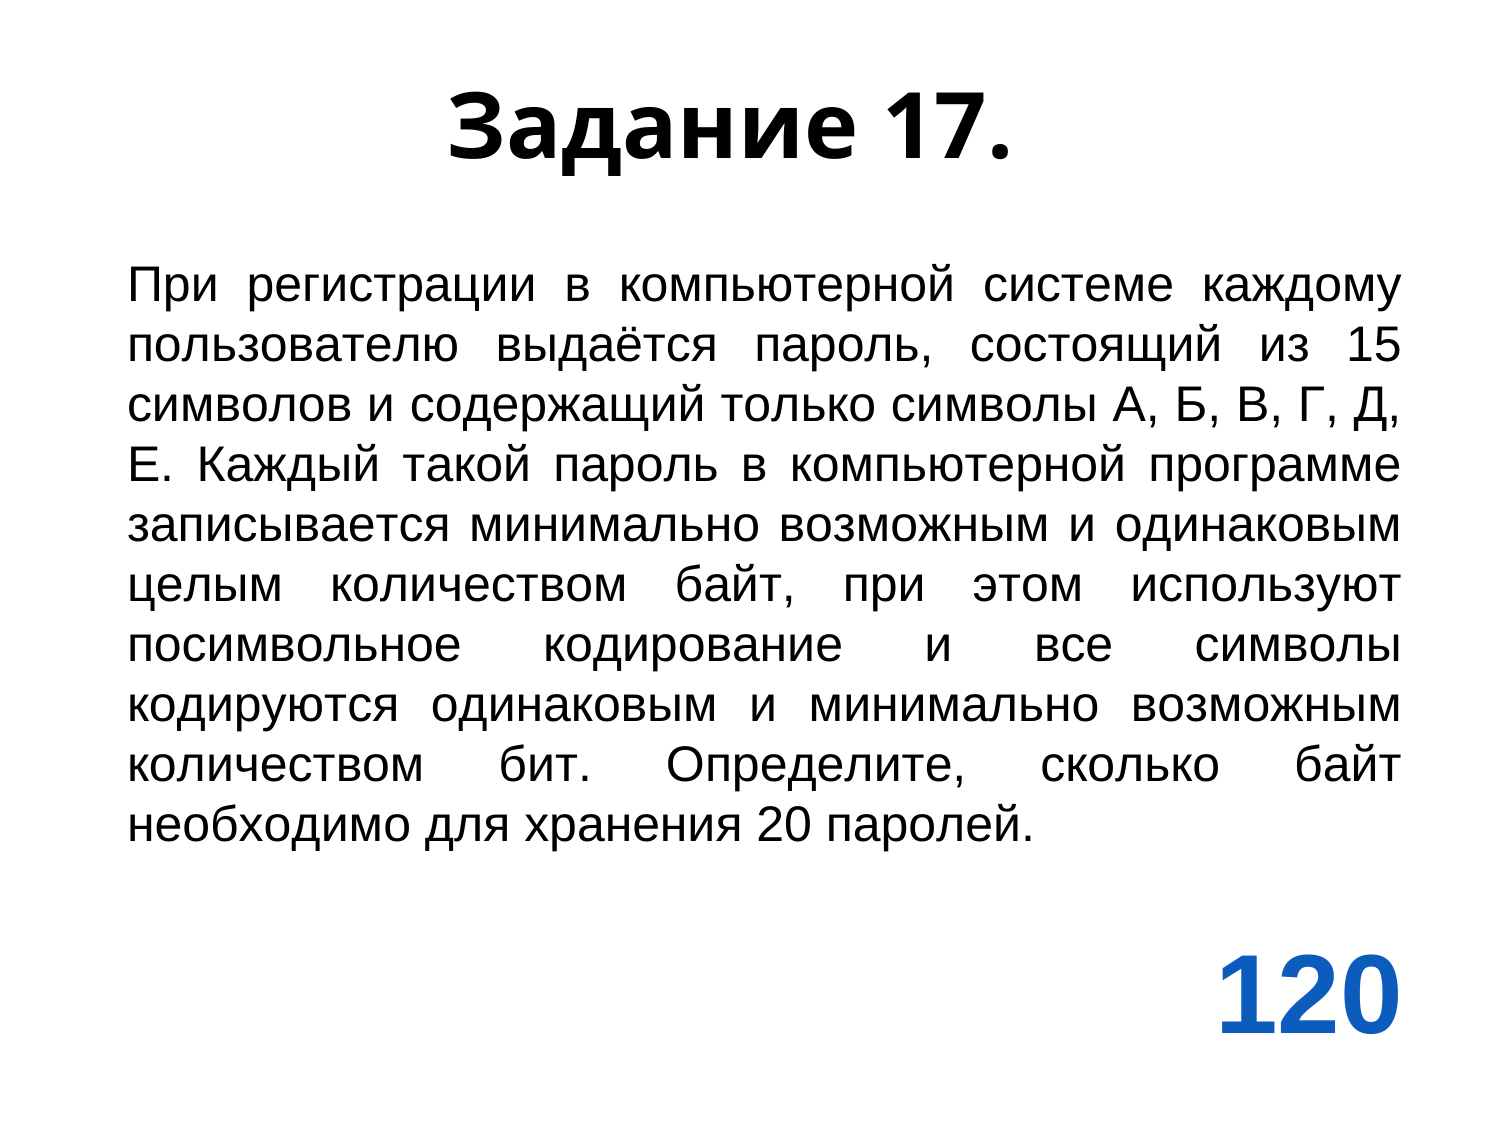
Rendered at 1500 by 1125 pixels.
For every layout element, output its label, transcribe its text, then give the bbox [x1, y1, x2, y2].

list При регистрации в компьютерной системе каждому пользователю выдаётся пароль, состоящий из 15 символов и содержащий только символы А, Б, В, Г, Д, Е. Каждый такой пароль в компьютерной программе записывается минимально возможным и одинаковым целым количеством байт, при этом используют посимвольное кодирование и все символы кодируются одинаковым и минимально возможным количеством бит. Определите, сколько байт необходимо для хранения 20 паролей. [53, 243, 1418, 1083]
text_box 120 [1033, 913, 1418, 1064]
title Задание 17. [67, 59, 1418, 243]
